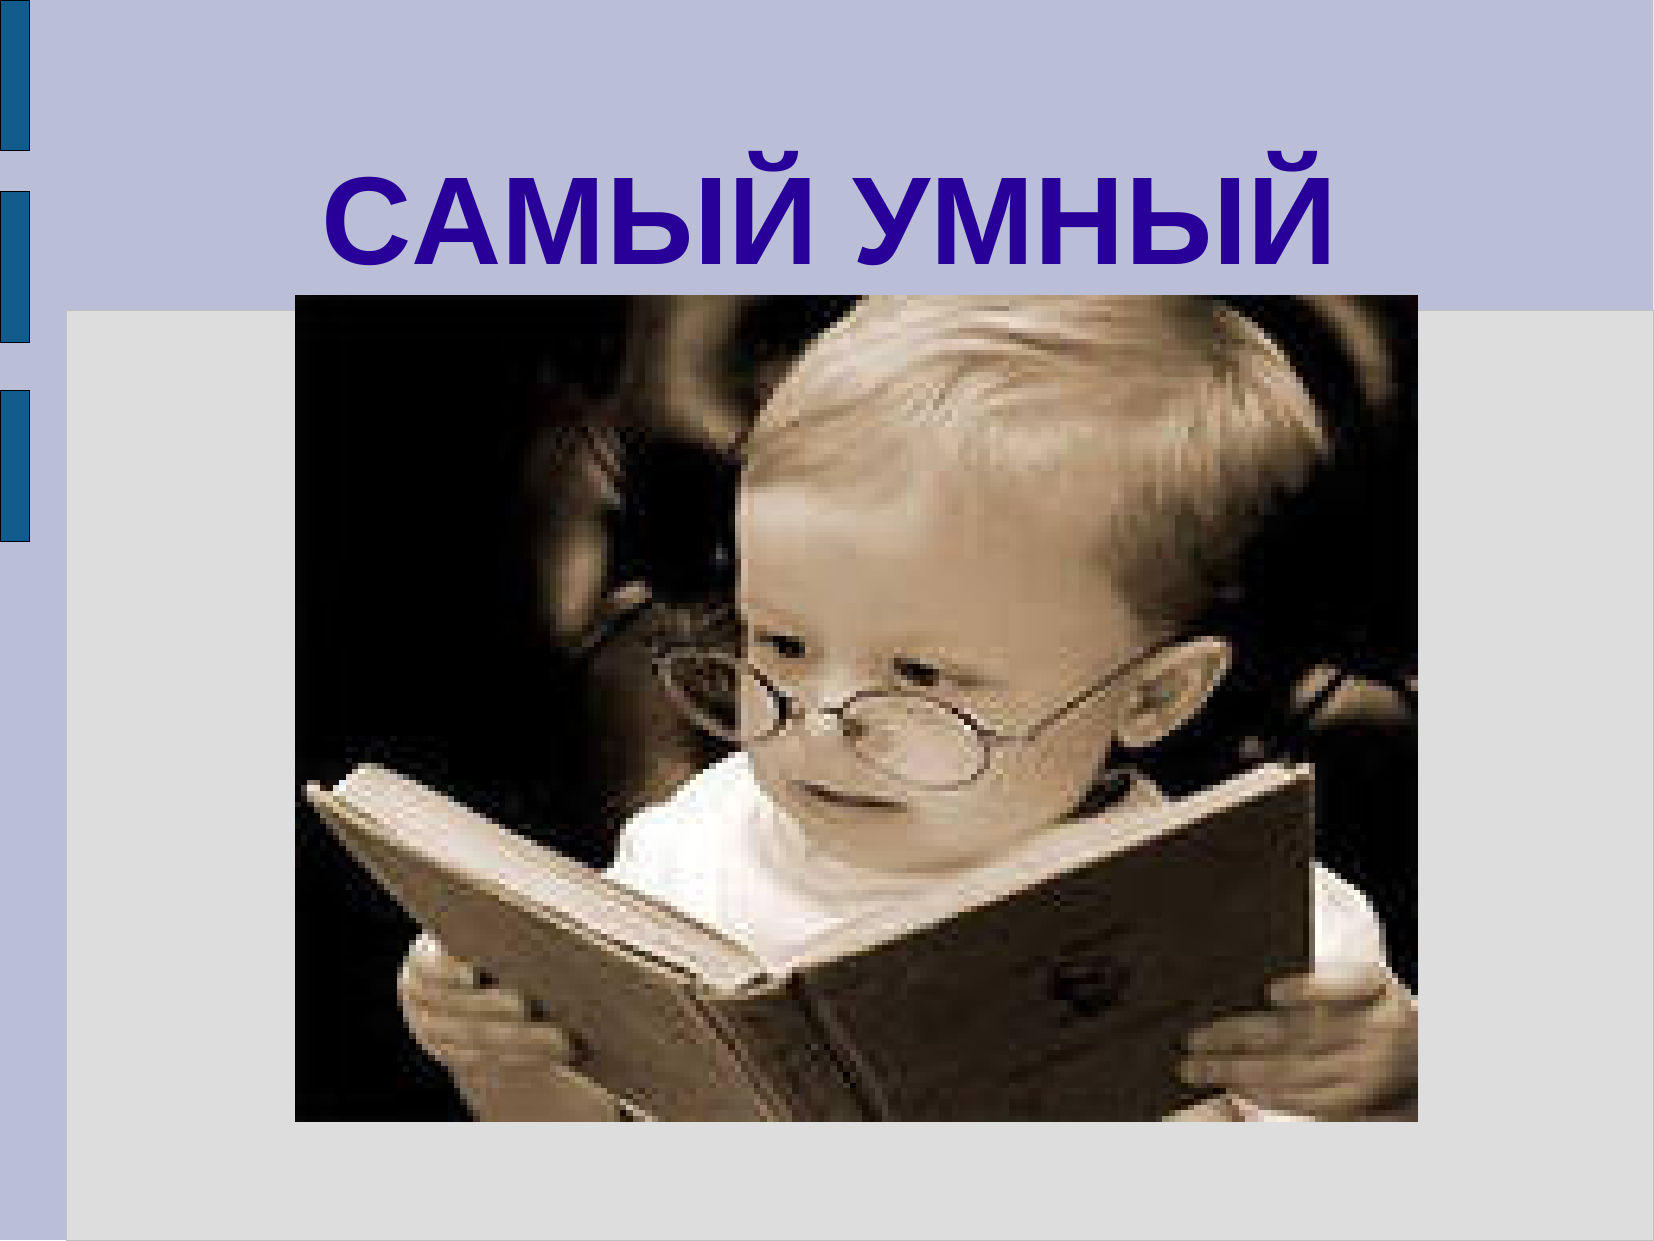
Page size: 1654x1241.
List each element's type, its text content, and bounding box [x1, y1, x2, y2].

picture [295, 295, 1418, 1123]
title САМЫЙ УМНЫЙ [123, 118, 1536, 326]
